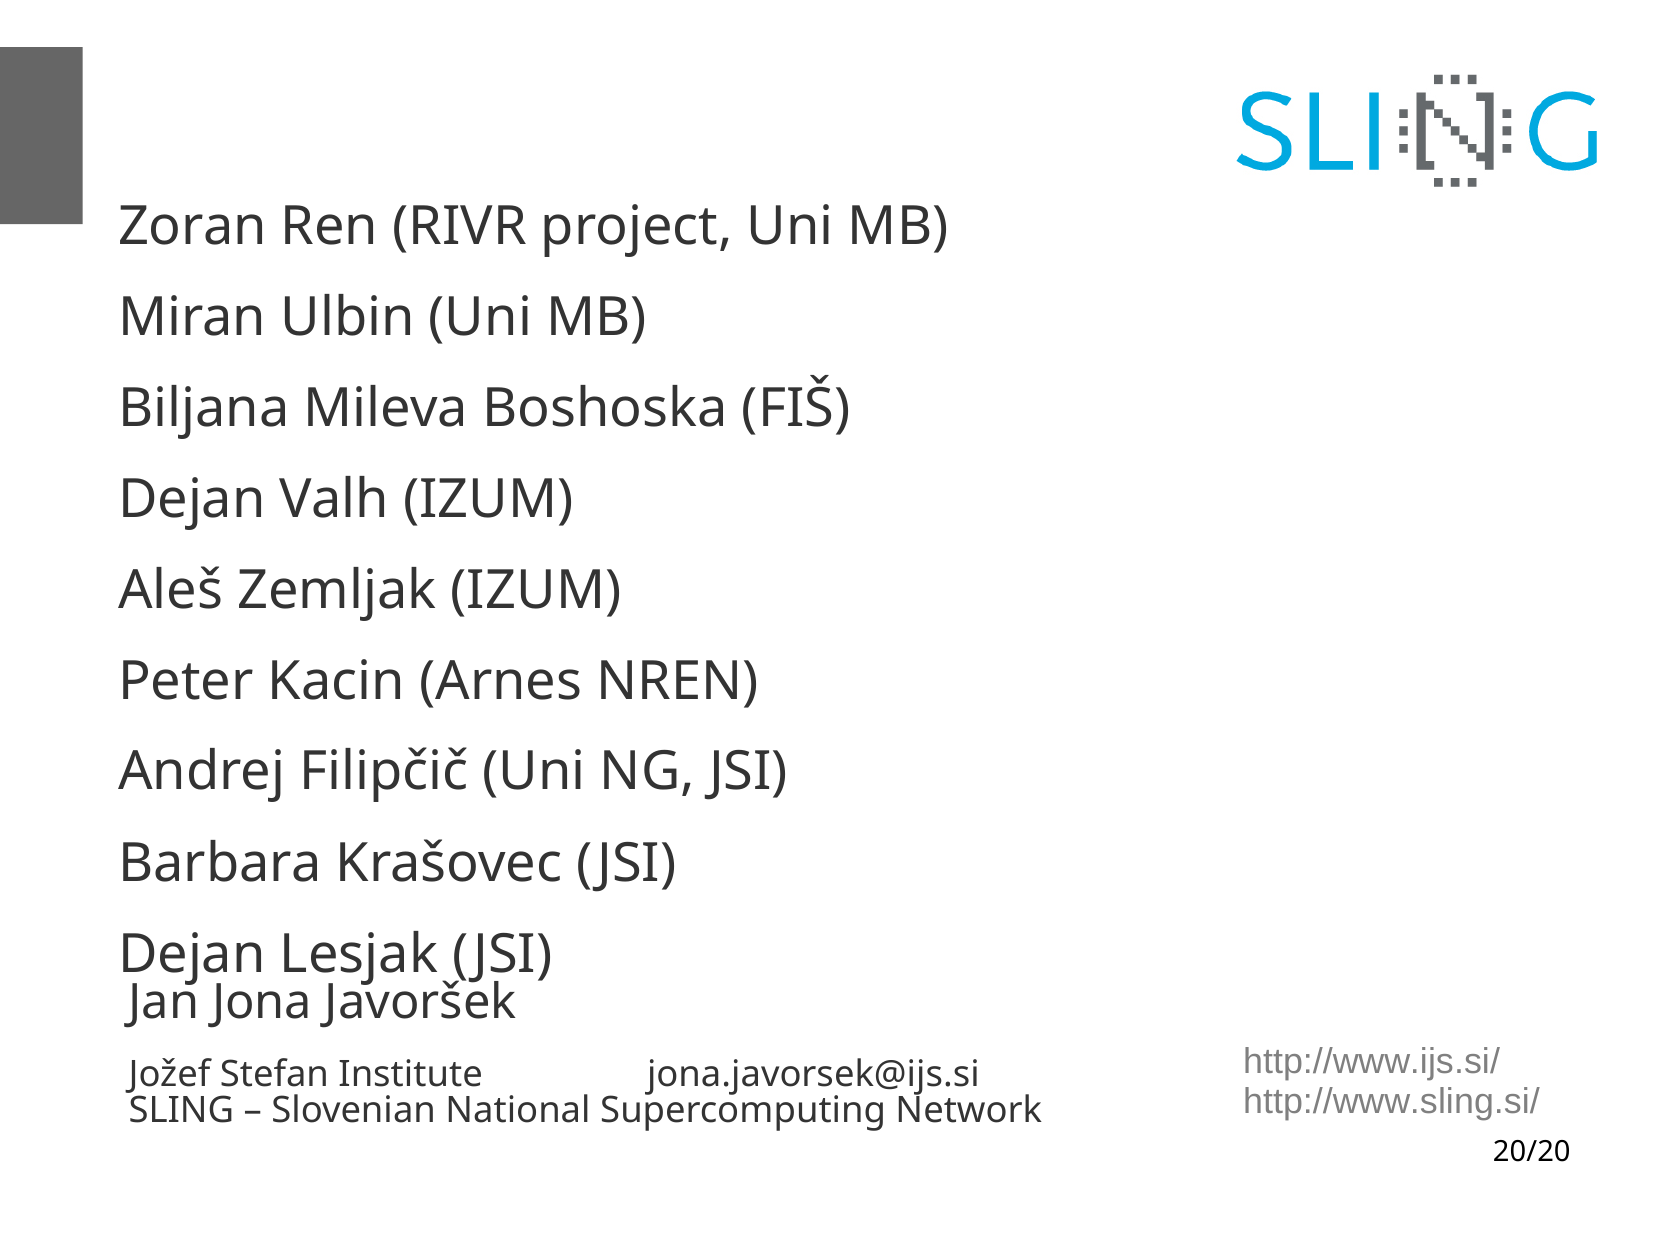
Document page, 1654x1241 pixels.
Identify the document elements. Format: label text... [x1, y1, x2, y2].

picture [1185, 14, 1648, 247]
list Zoran Ren (RIVR project, Uni MB) Miran Ulbin (Uni MB) Biljana Mileva Boshoska (FIŠ) Dejan Valh (IZUM) Aleš Zemljak (IZUM) Peter Kacin (Arnes NREN) Andrej Filipčič (Uni NG, JSI) Barbara Krašovec (JSI) Dejan Lesjak (JSI) [118, 195, 1536, 961]
title [118, 49, 1571, 257]
list Jan Jona Javoršek Jožef Stefan Institute jona.javorsek@ijs.si SLING – Slovenian National Supercomputing Network [128, 968, 1535, 1130]
text_box http://www.ijs.si/ http://www.sling.si/ [1228, 1033, 1556, 1132]
